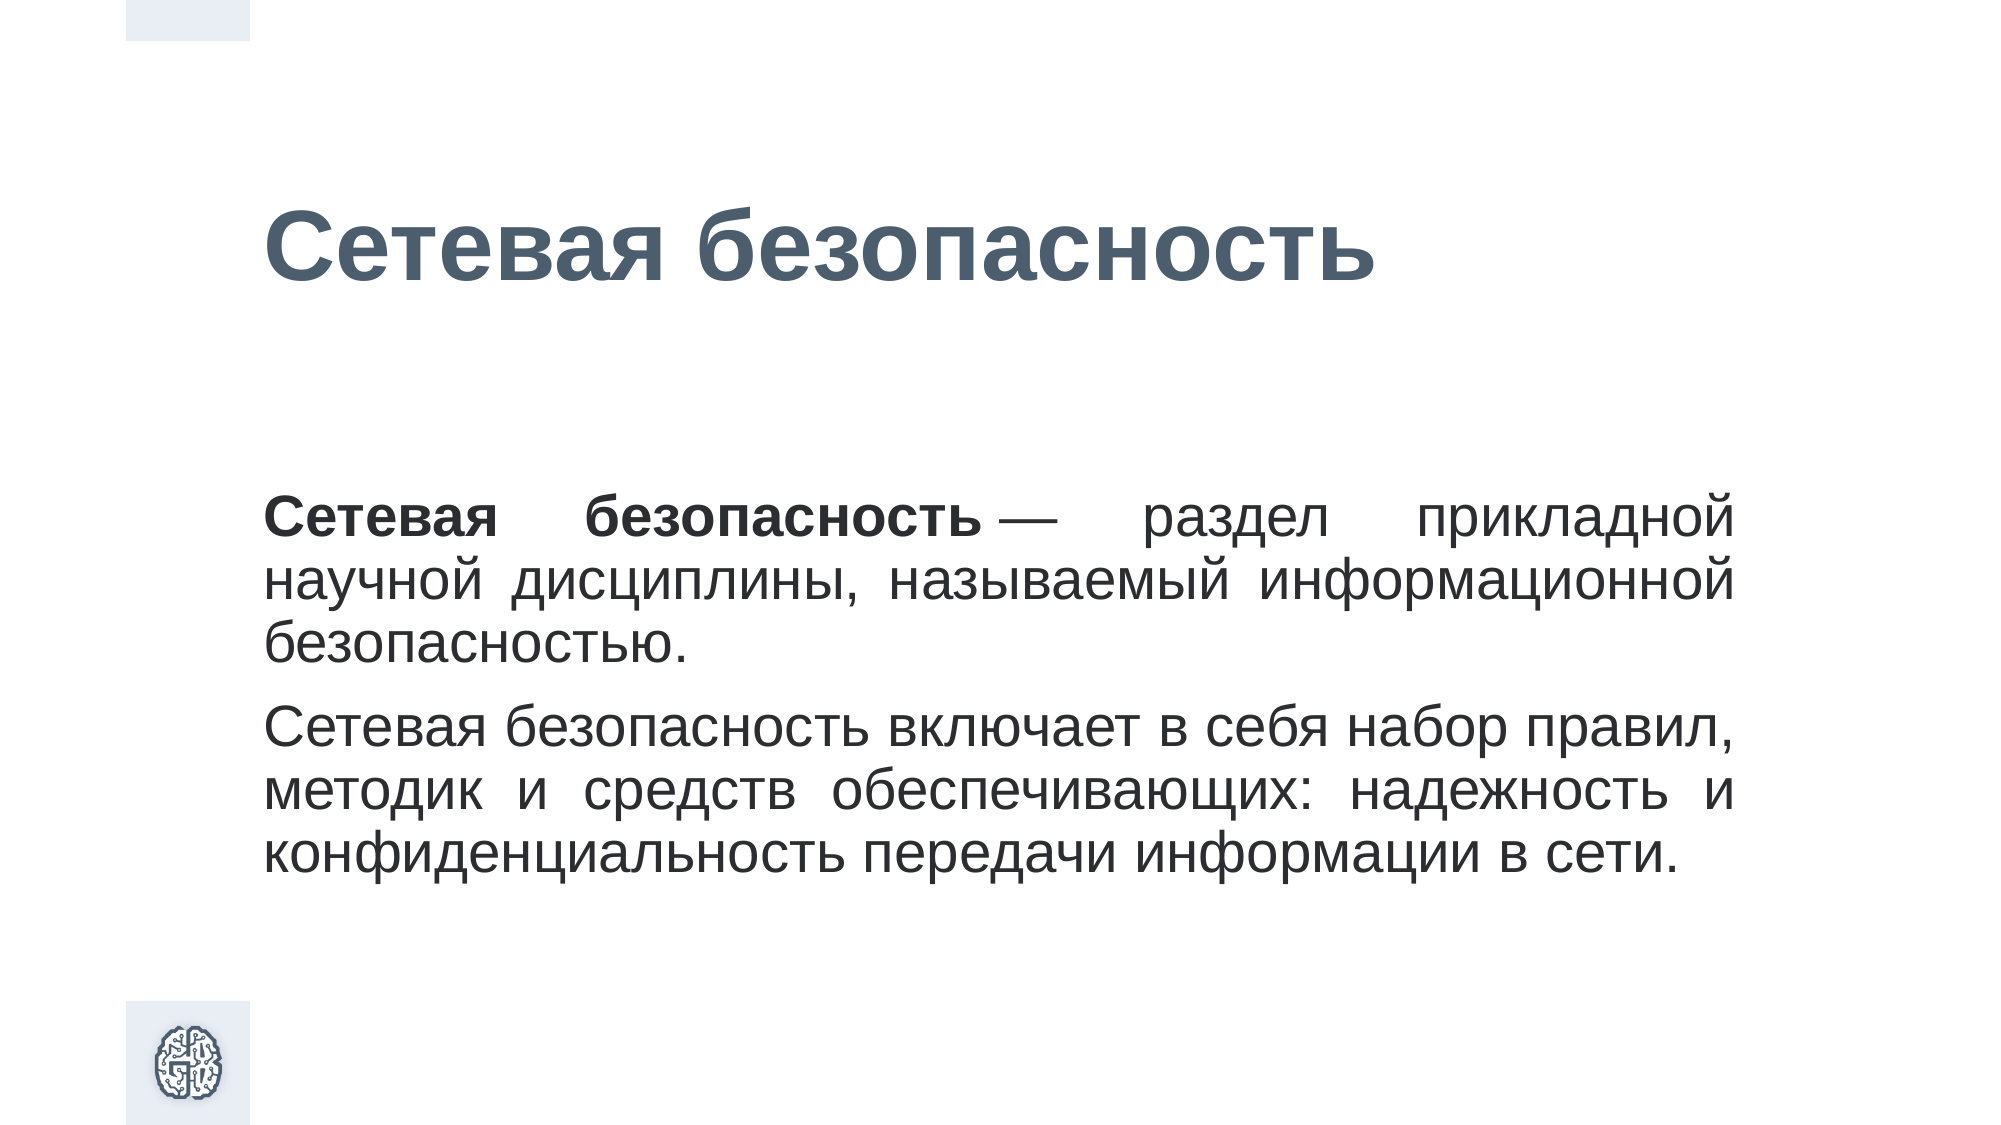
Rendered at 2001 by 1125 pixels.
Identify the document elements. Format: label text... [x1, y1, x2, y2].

picture [144, 1016, 232, 1110]
list Сетевая безопасность — раздел прикладной научной дисциплины, называемый информационной безопасностью. Сетевая безопасность включает в себя набор правил, методик и средств обеспечивающих: надежность и конфиденциальность передачи информации в сети. [248, 431, 1752, 941]
title Сетевая безопасность [248, 124, 1752, 372]
